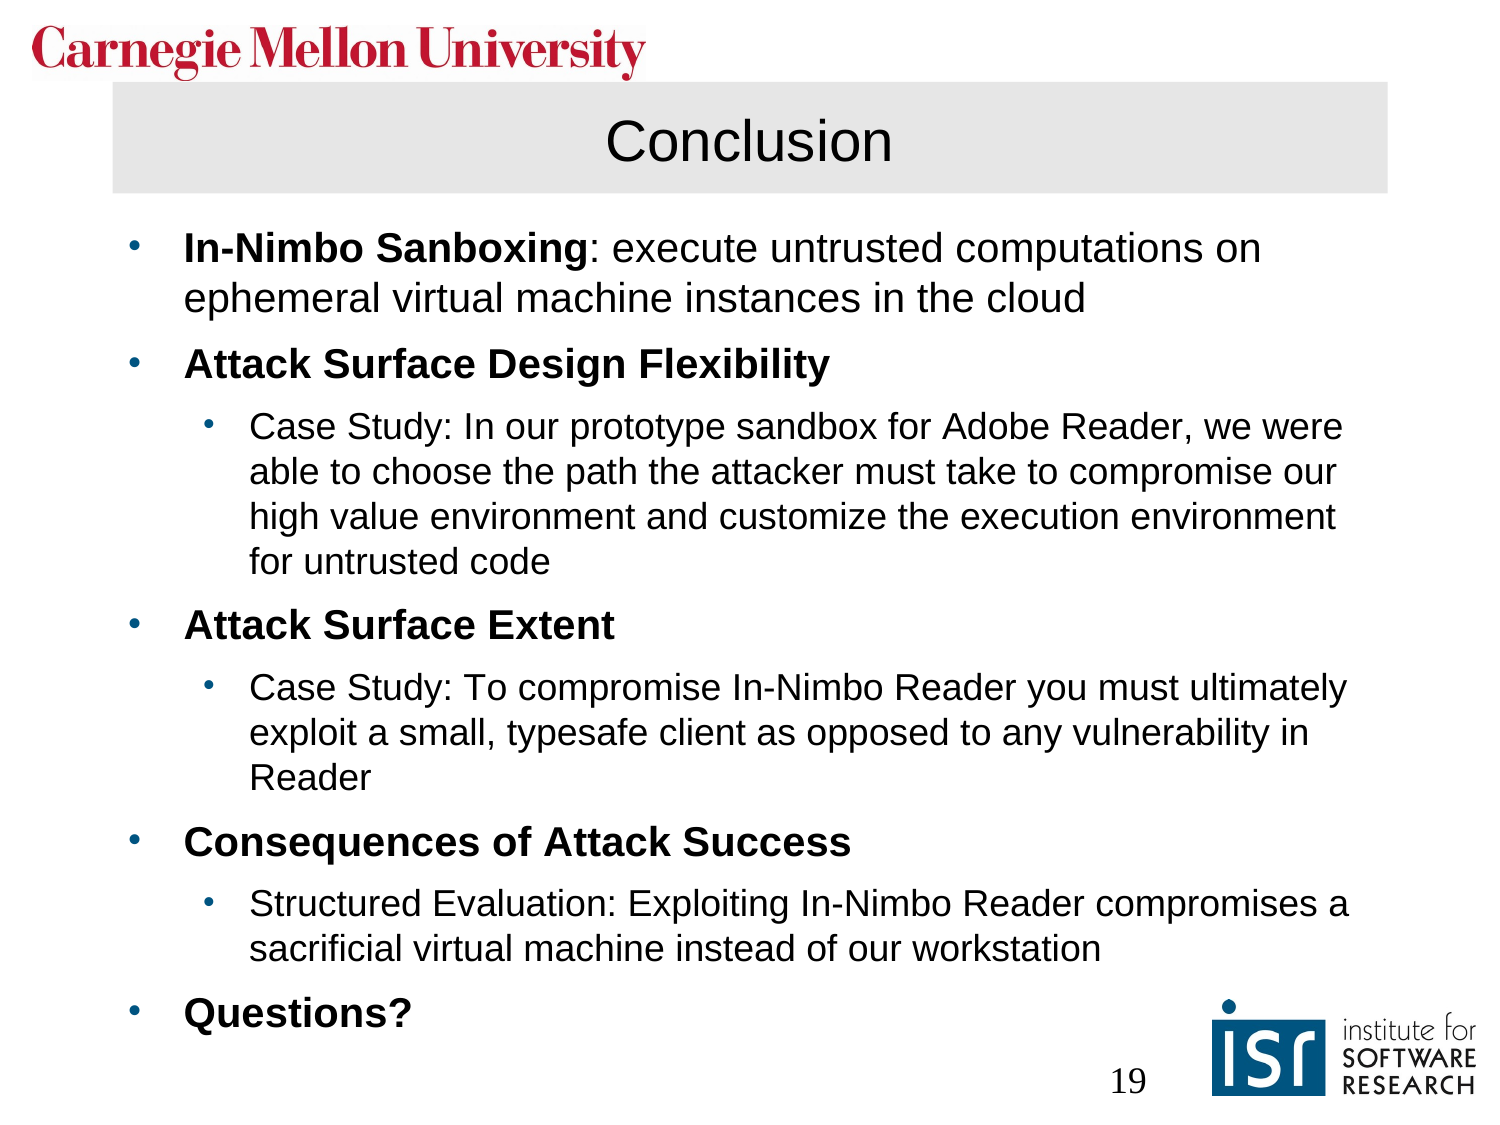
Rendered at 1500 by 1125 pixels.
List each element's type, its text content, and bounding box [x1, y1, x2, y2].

picture [32, 25, 646, 81]
title Conclusion [112, 81, 1388, 194]
picture [1212, 999, 1476, 1096]
picture [1223, 1031, 1233, 1085]
picture [1294, 1031, 1315, 1086]
picture [1247, 1030, 1282, 1088]
list In-Nimbo Sanboxing: execute untrusted computations on ephemeral virtual machine instances in the cloud Attack Surface Design Flexibility Case Study: In our prototype sandbox for Adobe Reader, we were able to choose the path the attacker must take to compromise our high value environment and customize the execution environment for untrusted code Attack Surface Extent Case Study: To compromise In-Nimbo Reader you must ultimately exploit a small, typesafe client as opposed to any vulnerability in Reader Consequences of Attack Success Structured Evaluation: Exploiting In-Nimbo Reader compromises a sacrificial virtual machine instead of our workstation Questions? [112, 212, 1388, 866]
